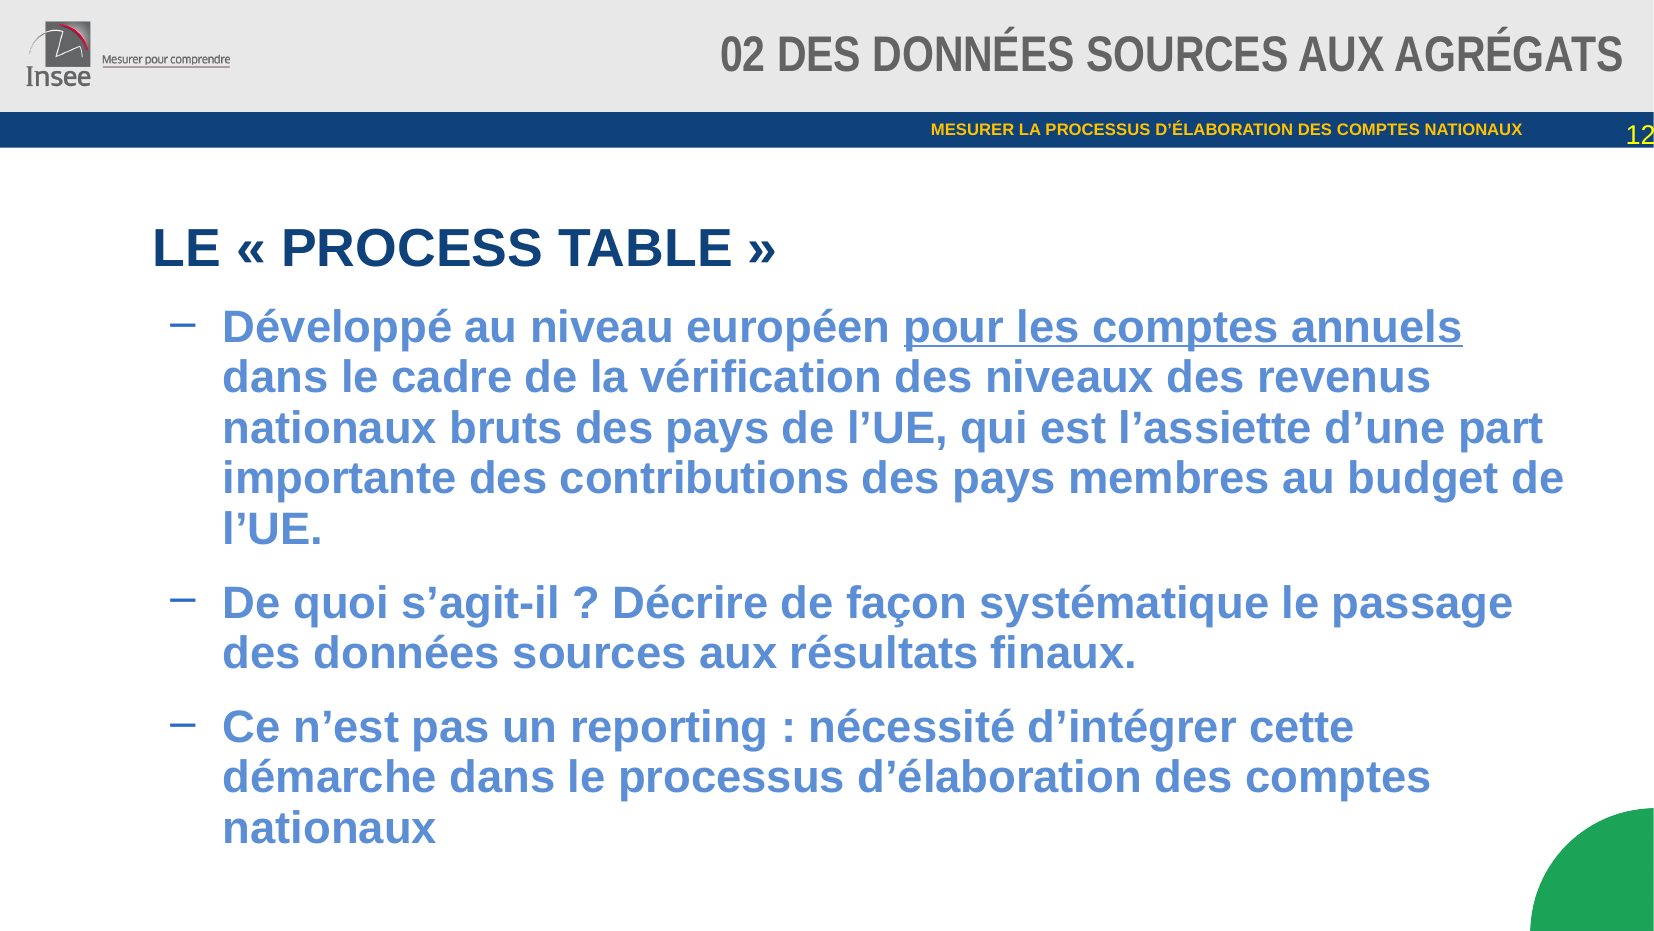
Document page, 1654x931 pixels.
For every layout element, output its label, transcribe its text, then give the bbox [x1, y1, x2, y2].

list Le « process table » Développé au niveau européen pour les comptes annuels dans le cadre de la vérification des niveaux des revenus nationaux bruts des pays de l’UE, qui est l’assiette d’une part importante des contributions des pays membres au budget de l’UE. De quoi s’agit-il ? Décrire de façon systématique le passage des données sources aux résultats finaux. Ce n’est pas un reporting : nécessité d’intégrer cette démarche dans le processus d’élaboration des comptes nationaux [82, 217, 1571, 861]
picture [1530, 808, 1654, 931]
picture [23, 0, 230, 89]
title 02 des données sources aux agrégats [265, 0, 1625, 107]
